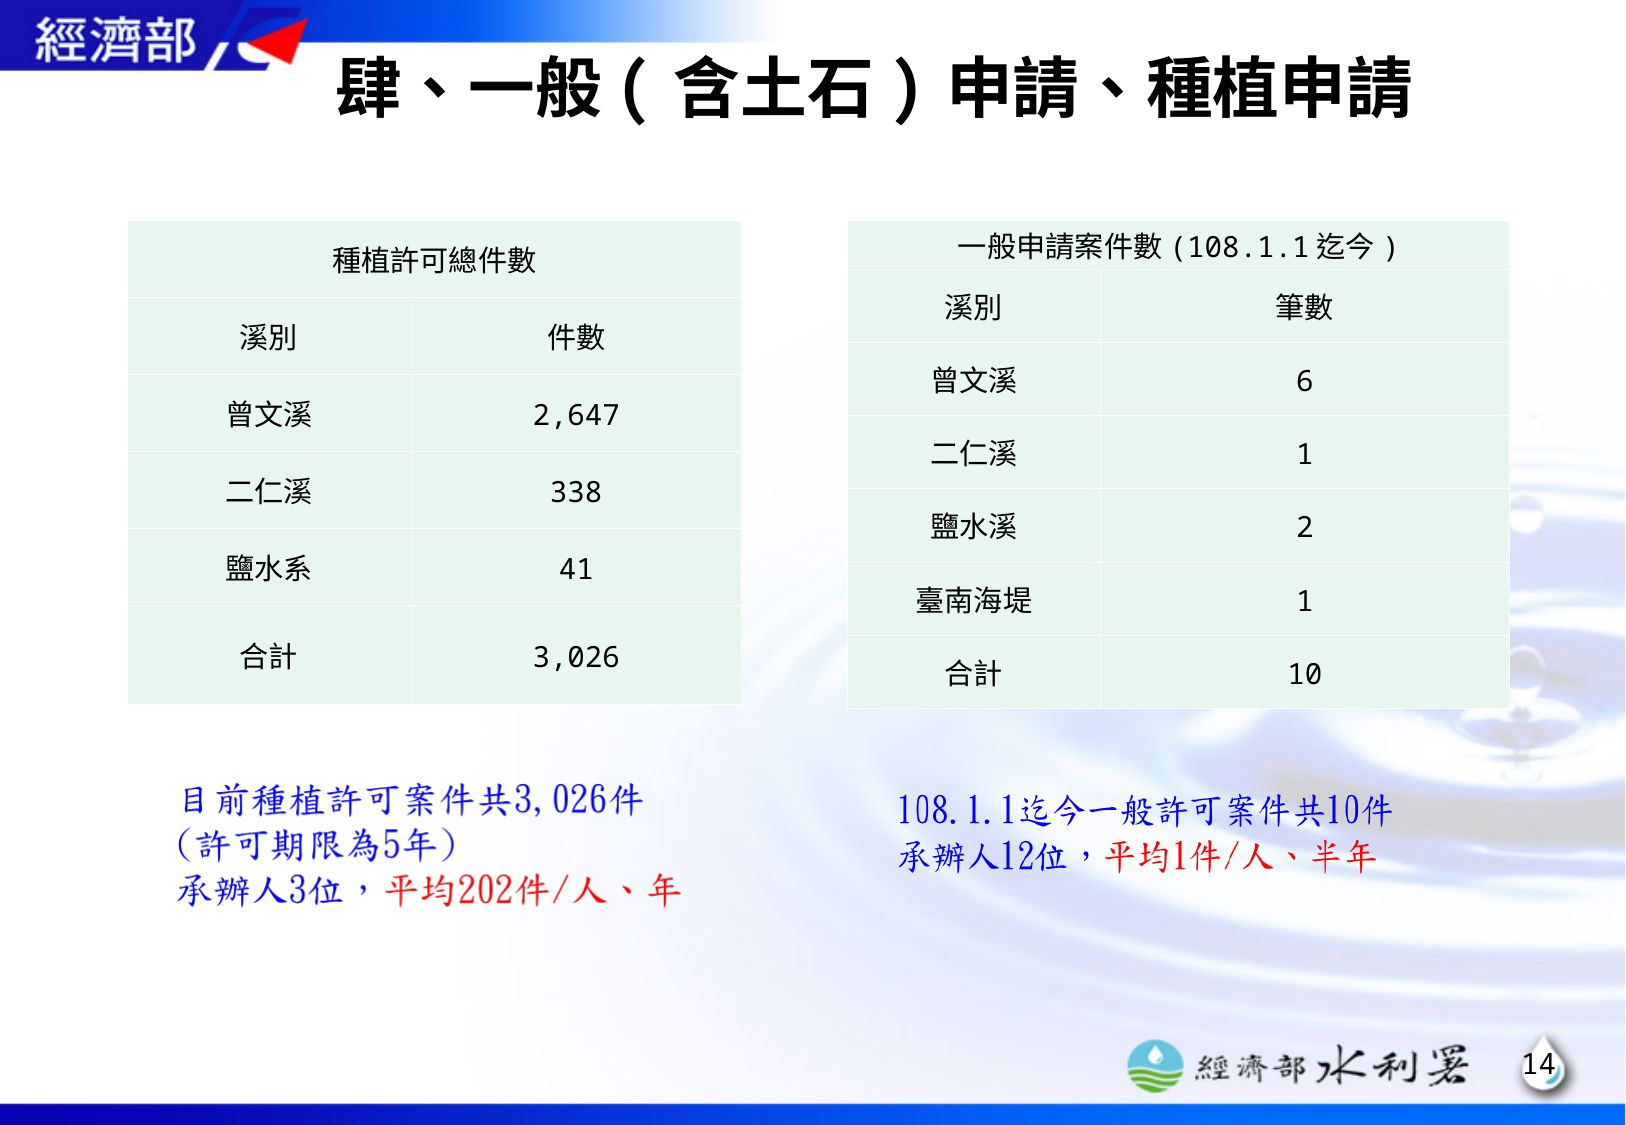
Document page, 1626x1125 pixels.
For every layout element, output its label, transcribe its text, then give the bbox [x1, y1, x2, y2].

table_cell 筆數 [1101, 270, 1509, 342]
table_cell 曾文溪 [128, 375, 411, 451]
picture [0, 0, 1626, 1125]
table_cell 合計 [848, 636, 1100, 708]
table_header 種植許可總件數 [128, 221, 741, 297]
table_cell 3,026 [412, 606, 741, 704]
table_header 一般申請案件數(108.1.1迄今) [848, 221, 1509, 269]
table_cell 二仁溪 [848, 416, 1100, 488]
table_cell 溪別 [848, 270, 1100, 342]
table_cell 2 [1101, 489, 1509, 562]
table_cell 1 [1101, 416, 1509, 488]
table_cell 件數 [412, 298, 741, 374]
table_cell 10 [1101, 636, 1509, 708]
text_box 肆、一般(含土石)申請、種植申請 [304, 47, 1444, 136]
text_box <編號> [1475, 1037, 1571, 1113]
table_cell 2,647 [412, 375, 741, 451]
table_cell 6 [1101, 343, 1509, 415]
table_cell 合計 [128, 606, 411, 704]
table_cell 曾文溪 [848, 343, 1100, 415]
table_cell 溪別 [128, 298, 411, 374]
table_cell 338 [412, 452, 741, 528]
table_cell 臺南海堤 [848, 563, 1100, 635]
table_cell 鹽水溪 [848, 489, 1100, 562]
table_cell 1 [1101, 563, 1509, 635]
table_cell 二仁溪 [128, 452, 411, 528]
table_cell 鹽水系 [128, 529, 411, 605]
table_cell 41 [412, 529, 741, 605]
